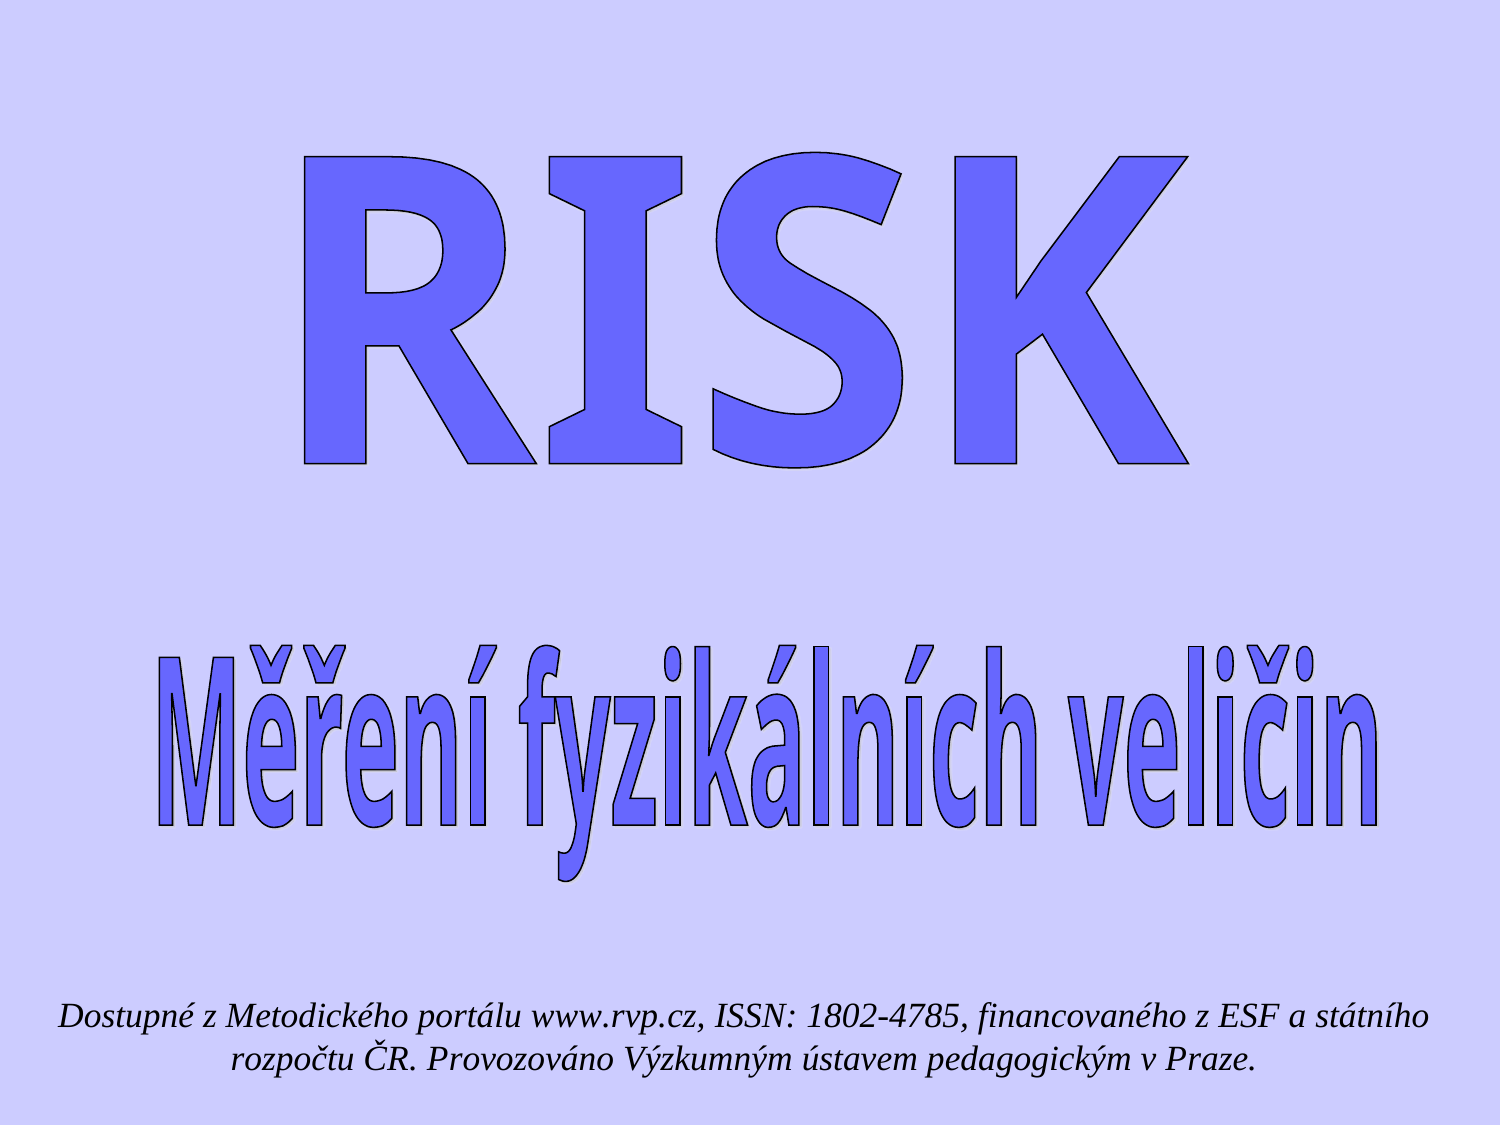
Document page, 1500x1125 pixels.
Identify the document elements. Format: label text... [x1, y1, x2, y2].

text_box Měření fyzikálních veličin [1327, 694, 1376, 826]
text_box Měření fyzikálních veličin [695, 646, 748, 826]
text_box Měření fyzikálních veličin [664, 646, 681, 681]
text_box Měření fyzikálních veličin [613, 696, 655, 826]
text_box Měření fyzikálních veličin [933, 694, 977, 828]
text_box Měření fyzikálních veličin [907, 696, 922, 826]
text_box Měření fyzikálních veličin [751, 694, 799, 828]
text_box Měření fyzikálních veličin [346, 694, 395, 828]
text_box Měření fyzikálních veličin [843, 694, 893, 826]
text_box Měření fyzikálních veličin [1217, 696, 1233, 826]
text_box Měření fyzikálních veličin [250, 645, 292, 683]
text_box RISK [955, 156, 1189, 464]
text_box Měření fyzikálních veličin [1244, 694, 1287, 828]
text_box Měření fyzikálních veličin [1127, 694, 1177, 828]
text_box Měření fyzikálních veličin [905, 645, 934, 683]
text_box Měření fyzikálních veličin [519, 645, 611, 882]
text_box Měření fyzikálních veličin [665, 696, 680, 826]
text_box Měření fyzikálních veličin [986, 646, 1036, 826]
text_box RISK [549, 156, 682, 464]
text_box Měření fyzikálních veličin [470, 696, 485, 826]
text_box Dostupné z Metodického portálu www.rvp.cz, ISSN: 1802-4785, financovaného z ESF a státního rozpočtu ČR. Provozováno Výzkumným ústavem pedagogickým v Praze. [23, 984, 1465, 1085]
text_box Měření fyzikálních veličin [1068, 696, 1124, 826]
text_box Měření fyzikálních veličin [1247, 645, 1289, 683]
text_box Měření fyzikálních veličin [307, 694, 342, 826]
text_box Měření fyzikálních veličin [768, 645, 796, 683]
text_box RISK [713, 152, 903, 468]
text_box Měření fyzikálních veličin [1297, 696, 1312, 826]
text_box Měření fyzikálních veličin [303, 645, 346, 683]
text_box Měření fyzikálních veličin [468, 645, 497, 683]
text_box Měření fyzikálních veličin [1296, 646, 1313, 681]
text_box Měření fyzikálních veličin [406, 694, 456, 826]
text_box RISK [304, 156, 537, 464]
text_box Měření fyzikálních veličin [813, 646, 829, 826]
text_box Měření fyzikálních veličin [159, 657, 234, 826]
text_box Měření fyzikálních veličin [1188, 646, 1203, 826]
text_box Měření fyzikálních veličin [246, 694, 296, 828]
text_box Měření fyzikálních veličin [1217, 646, 1234, 681]
